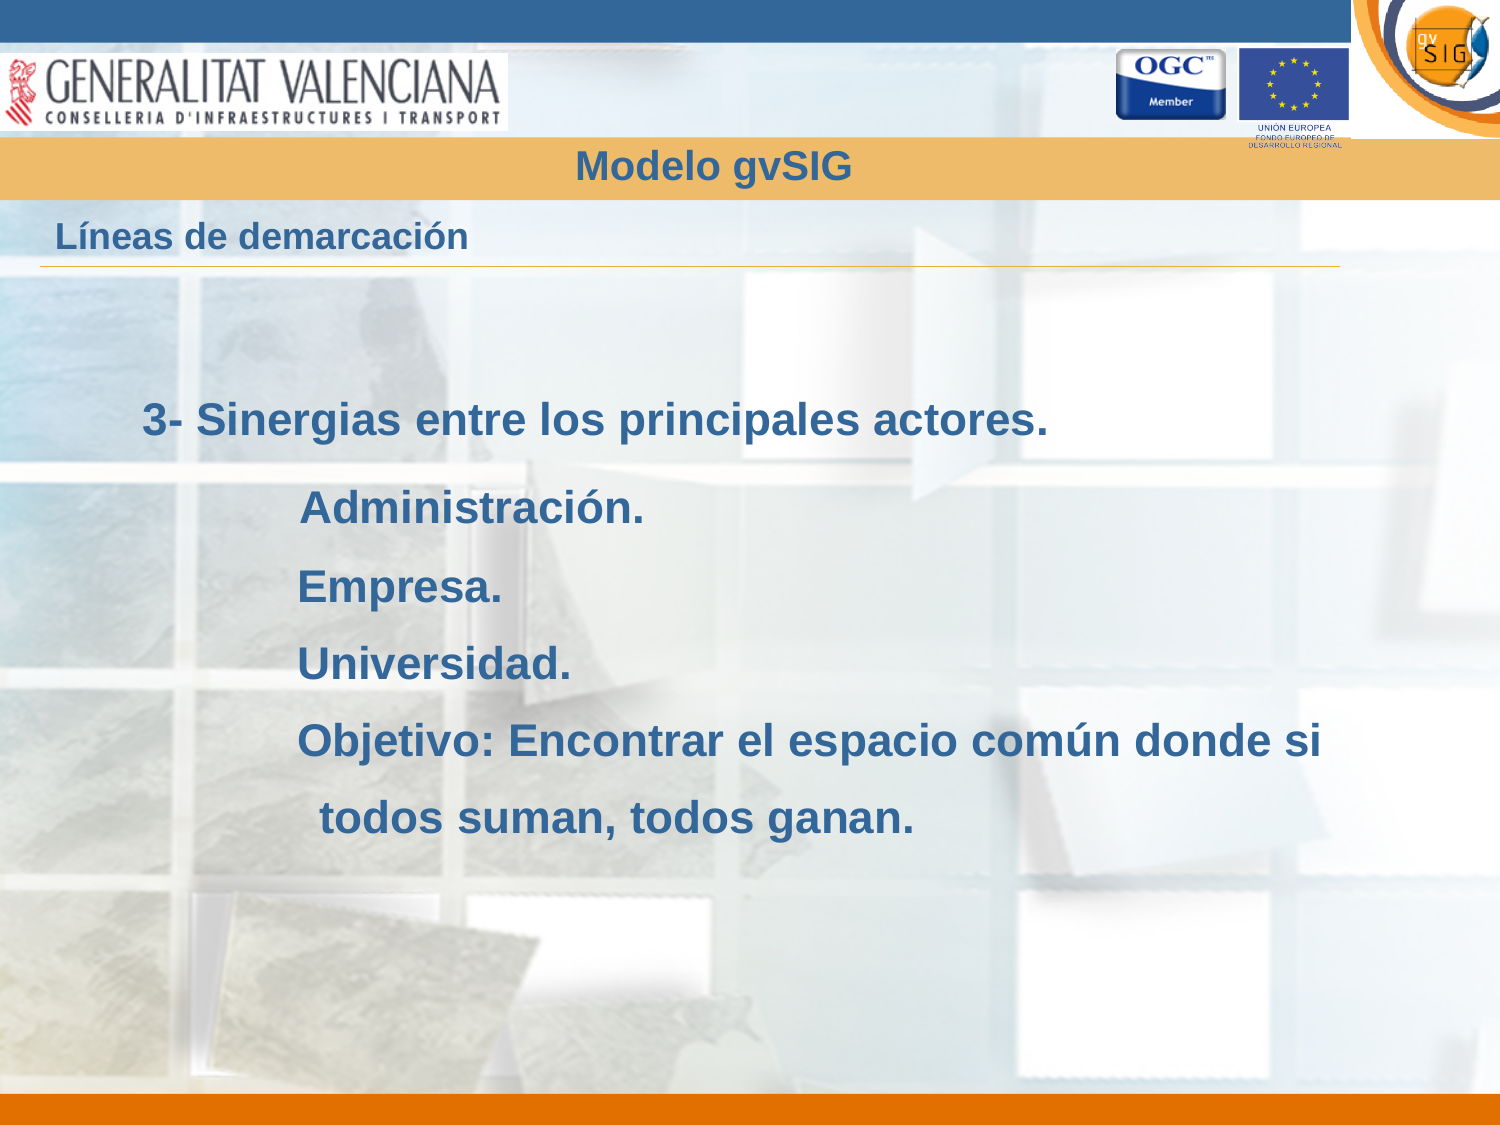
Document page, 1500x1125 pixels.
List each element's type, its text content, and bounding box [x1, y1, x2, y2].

text_box Líneas de demarcación [40, 210, 691, 271]
text_box 3- Sinergias entre los principales actores. Administración. Empresa. Universidad. Objetivo: Encontrar el espacio común donde si todos suman, todos ganan. [127, 360, 1435, 851]
picture [1237, 0, 1500, 139]
picture [1116, 49, 1226, 120]
picture [0, 53, 508, 131]
text_box Modelo gvSIG [0, 137, 1429, 203]
